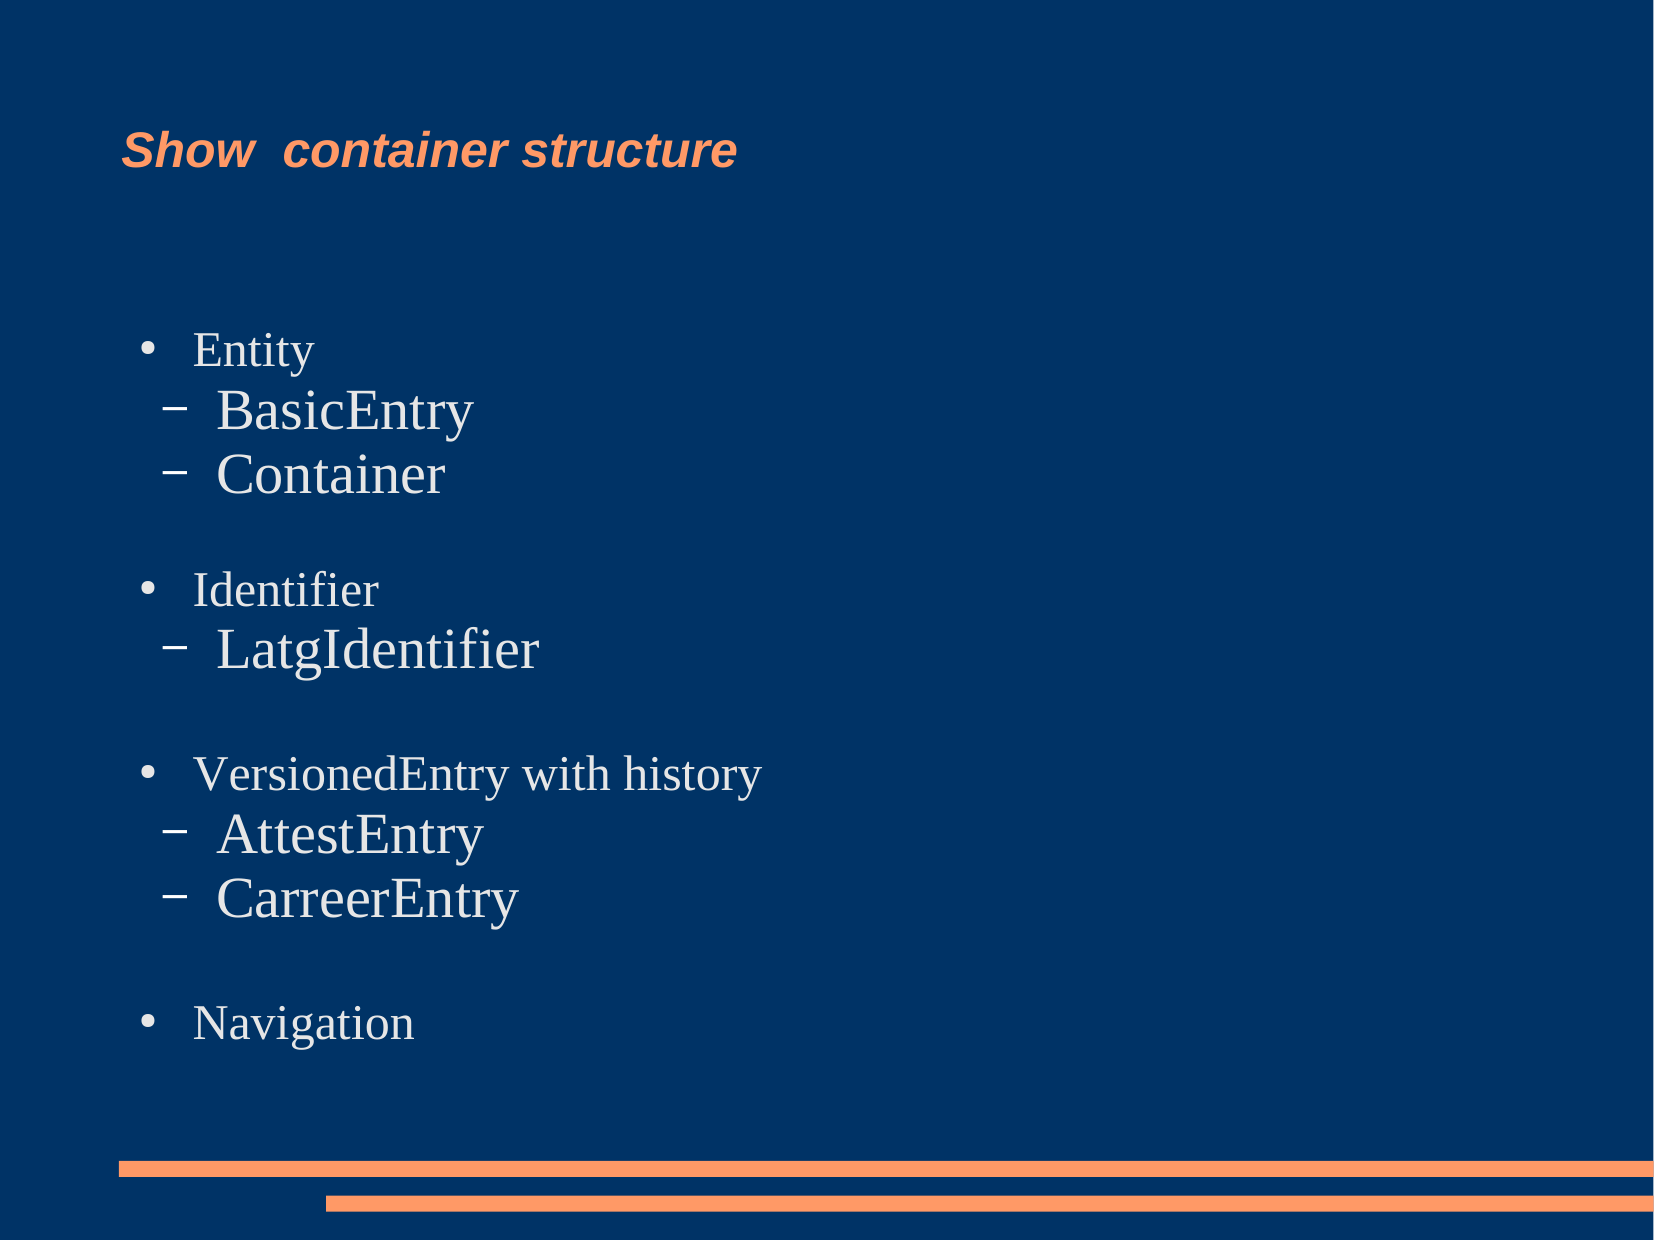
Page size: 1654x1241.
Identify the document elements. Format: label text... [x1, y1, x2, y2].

list Entity BasicEntry Container Identifier LatgIdentifier VersionedEntry with history AttestEntry CarreerEntry Navigation [121, 322, 1561, 1132]
title Show container structure [121, 46, 1534, 254]
